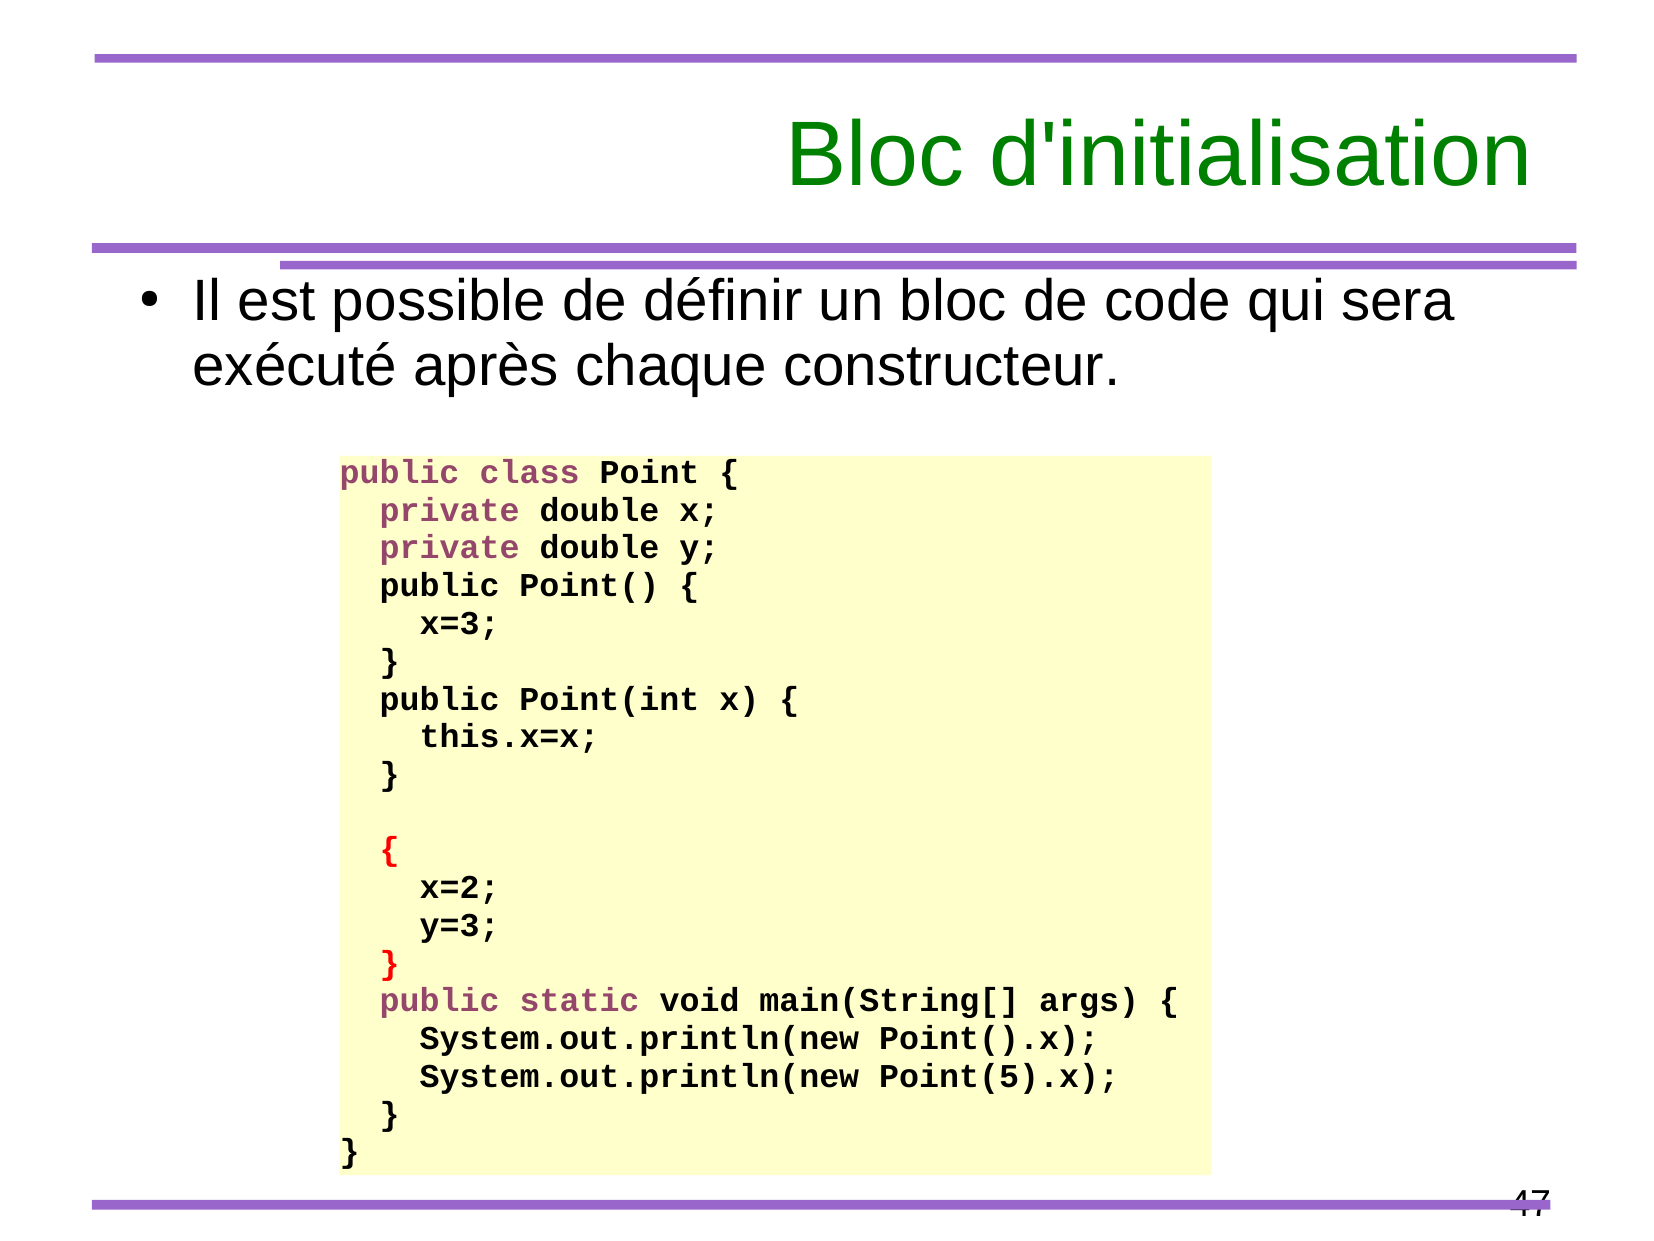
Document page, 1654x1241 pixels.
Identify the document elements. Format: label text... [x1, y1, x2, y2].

title Bloc d'initialisation [121, 49, 1534, 257]
text_box public class Point { private double x; private double y; public Point() { x=3; } public Point(int x) { this.x=x; } { x=2; y=3; } public static void main(String[] args) { System.out.println(new Point().x); System.out.println(new Point(5).x); } } [339, 455, 1212, 1176]
list Il est possible de définir un bloc de code qui sera exécuté après chaque constructeur. [121, 267, 1534, 446]
